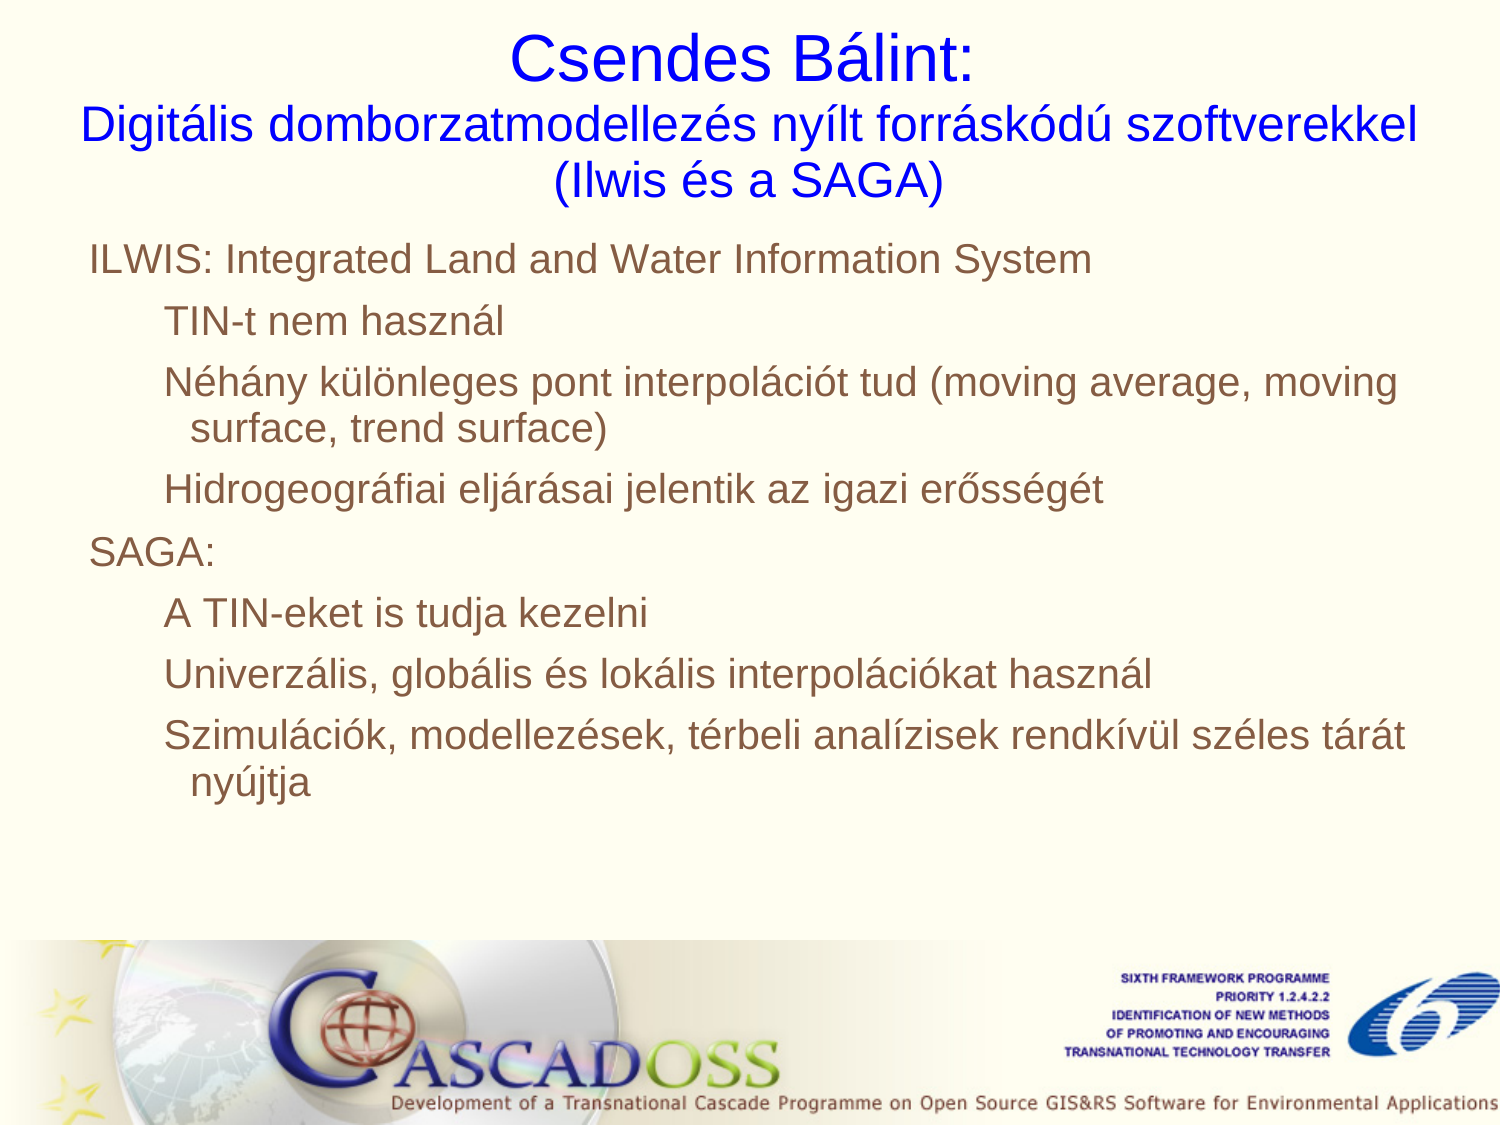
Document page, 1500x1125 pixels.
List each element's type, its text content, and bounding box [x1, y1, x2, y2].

list ILWIS: Integrated Land and Water Information System TIN-t nem használ Néhány különleges pont interpolációt tud (moving average, moving surface, trend surface) Hidrogeográfiai eljárásai jelentik az igazi erősségét SAGA: A TIN-eket is tudja kezelni Univerzális, globális és lokális interpolációkat használ Szimulációk, modellezések, térbeli analízisek rendkívül széles tárát nyújtja [88, 236, 1439, 964]
title Csendes Bálint: Digitális domborzatmodellezés nyílt forráskódú szoftverekkel (Ilwis és a SAGA) [75, 21, 1425, 208]
picture [0, 940, 1500, 1125]
